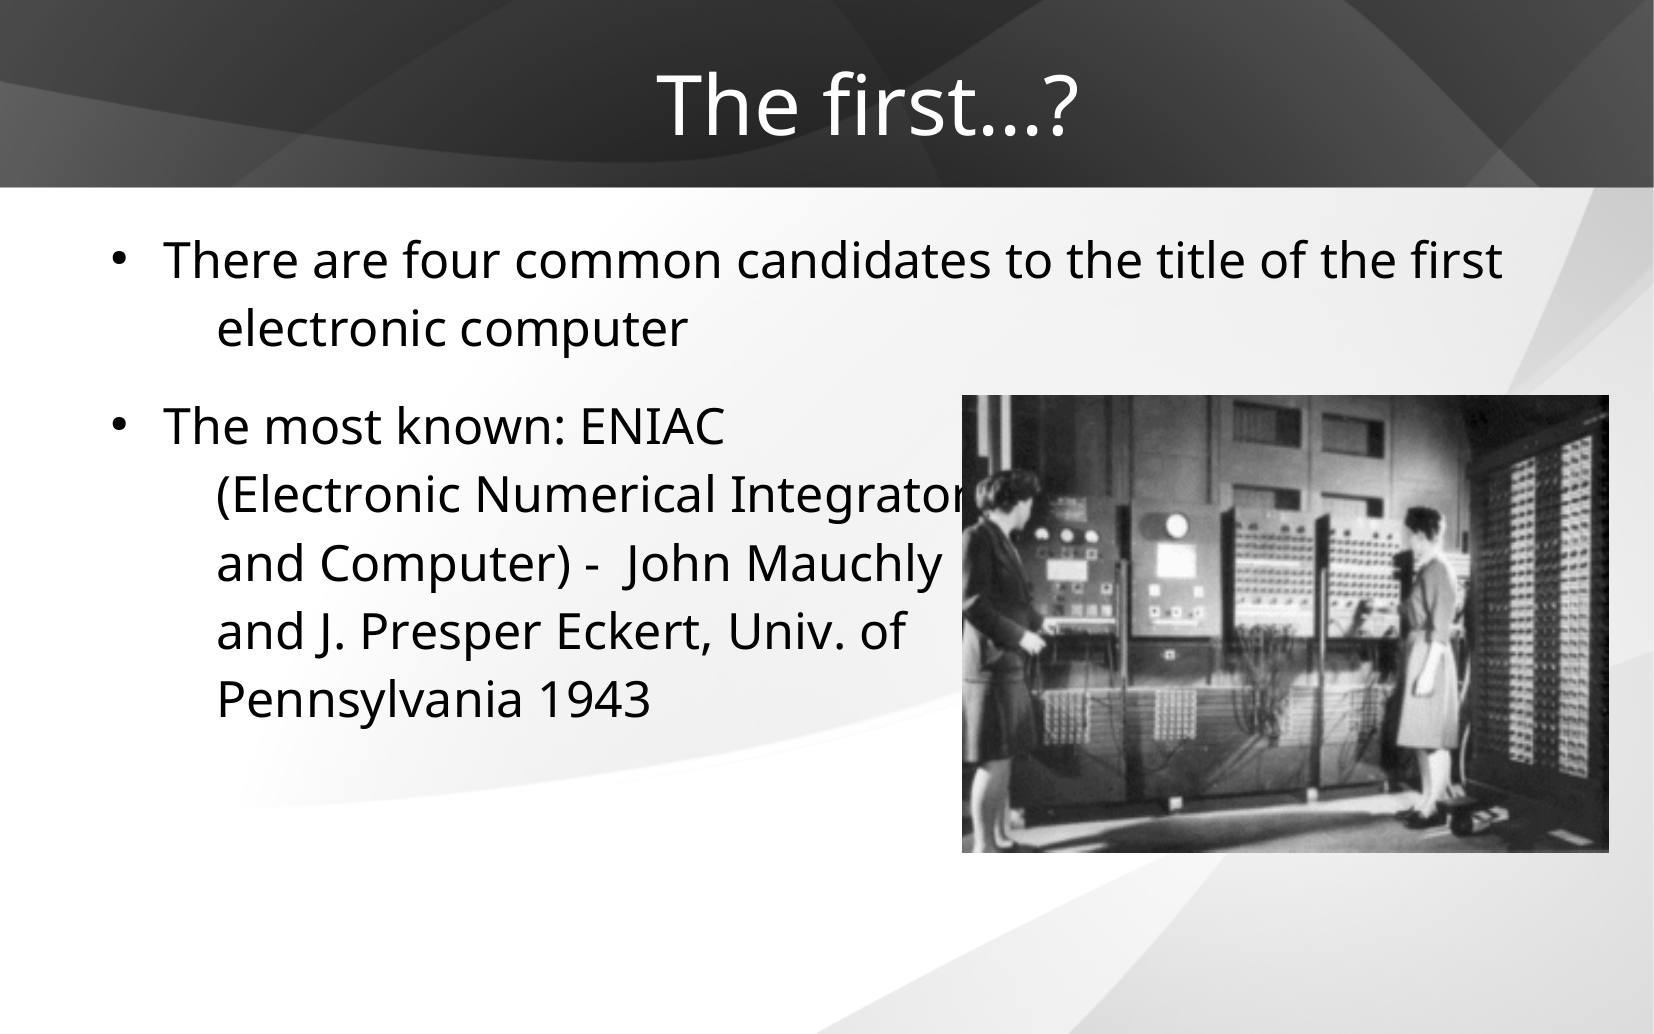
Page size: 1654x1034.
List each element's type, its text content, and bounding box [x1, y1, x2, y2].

title The first...? [124, 0, 1613, 208]
picture [0, 0, 1654, 1034]
list There are four common candidates to the title of the first electronic computer The most known: ENIAC (Electronic Numerical Integrator and Computer) - John Mauchly and J. Presper Eckert, Univ. of Pennsylvania 1943 [75, 225, 1613, 1013]
